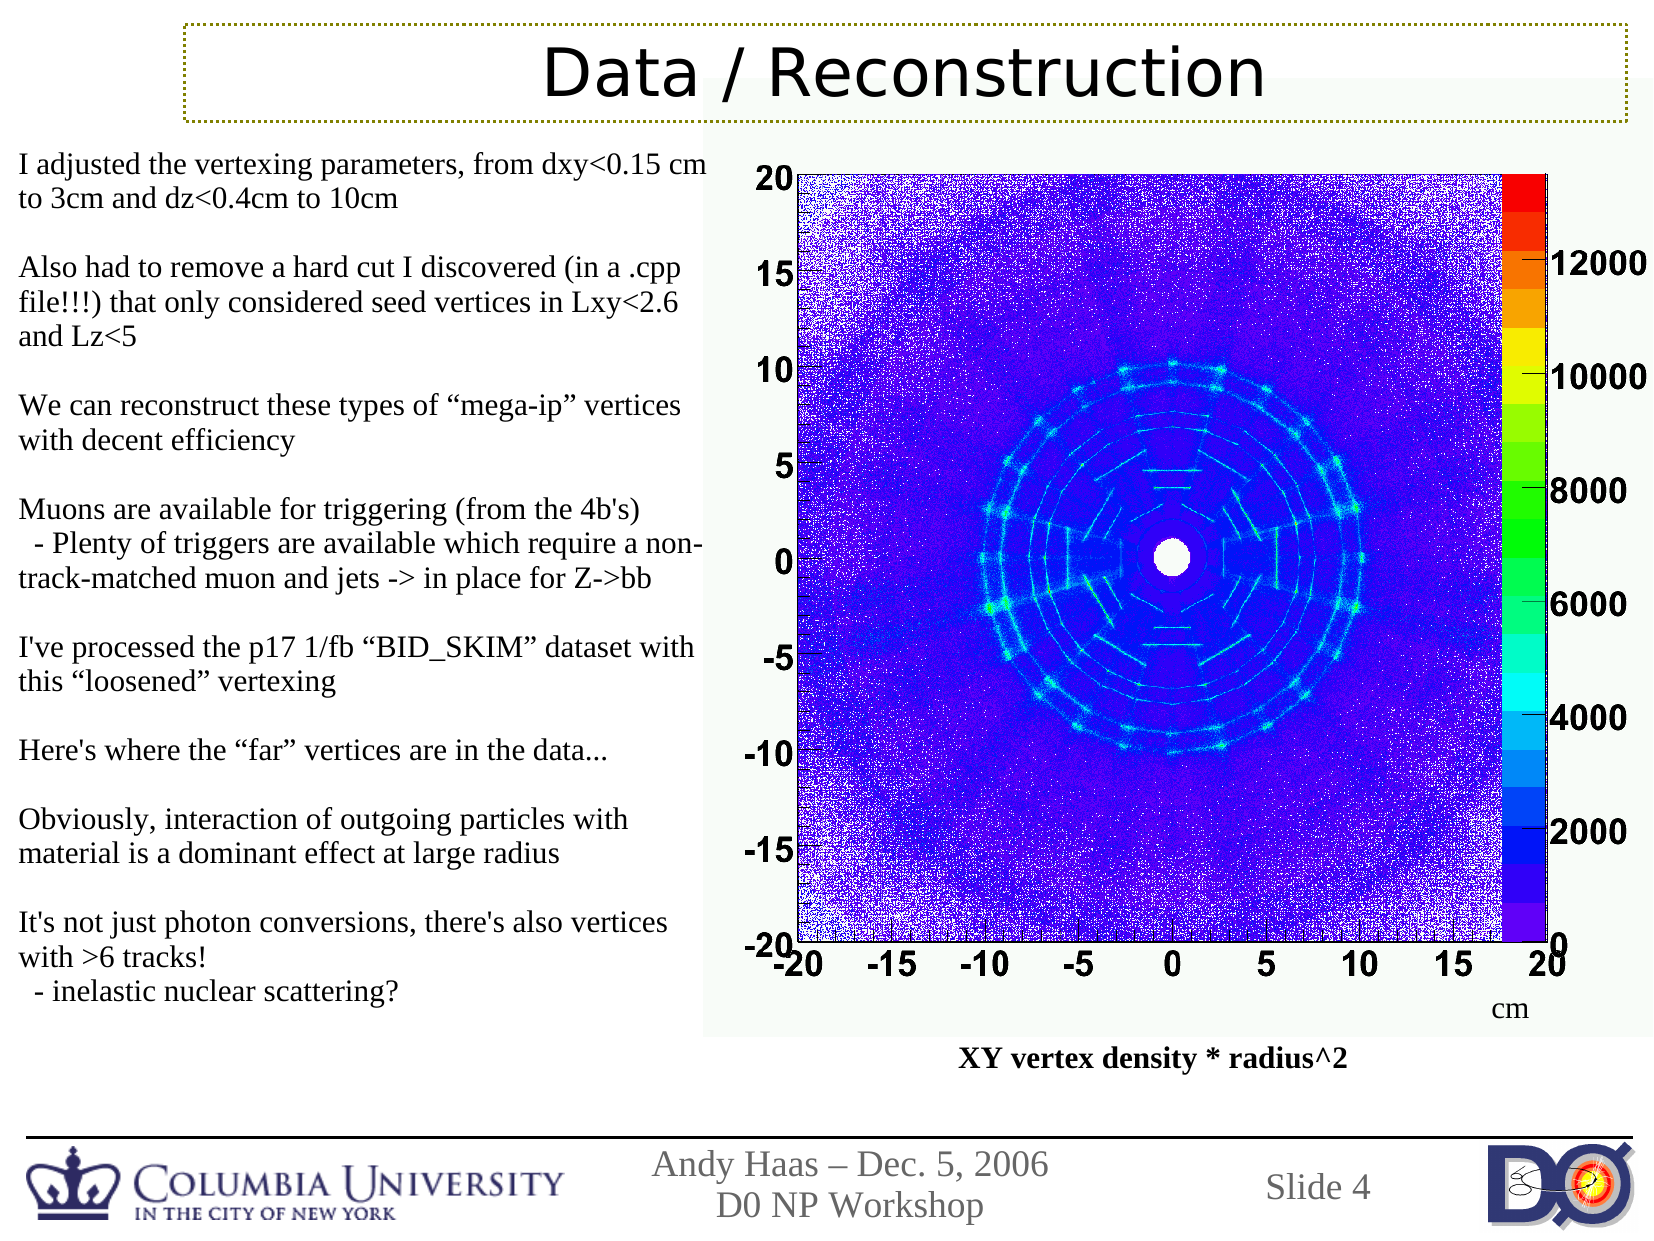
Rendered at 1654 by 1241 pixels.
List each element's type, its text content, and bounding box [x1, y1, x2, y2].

picture [1479, 1140, 1639, 1233]
picture [703, 78, 1654, 1037]
text_box XY vertex density * radius^2 [958, 1040, 1349, 1076]
text_box I adjusted the vertexing parameters, from dxy<0.15 cm to 3cm and dz<0.4cm to 10cm Also had to remove a hard cut I discovered (in a .cpp file!!!) that only considered seed vertices in Lxy<2.6 and Lz<5 We can reconstruct these types of “mega-ip” vertices with decent efficiency Muons are available for triggering (from the 4b's) - Plenty of triggers are available which require a non-track-matched muon and jets -> in place for Z->bb I've processed the p17 1/fb “BID_SKIM” dataset with this “loosened” vertexing Here's where the “far” vertices are in the data... Obviously, interaction of outgoing particles with material is a dominant effect at large radius It's not just photon conversions, there's also vertices with >6 tracks! - inelastic nuclear scattering? [18, 146, 720, 1117]
text_box cm [1491, 990, 1530, 1026]
picture [26, 1146, 565, 1220]
title Data / Reconstruction [184, 24, 1627, 122]
